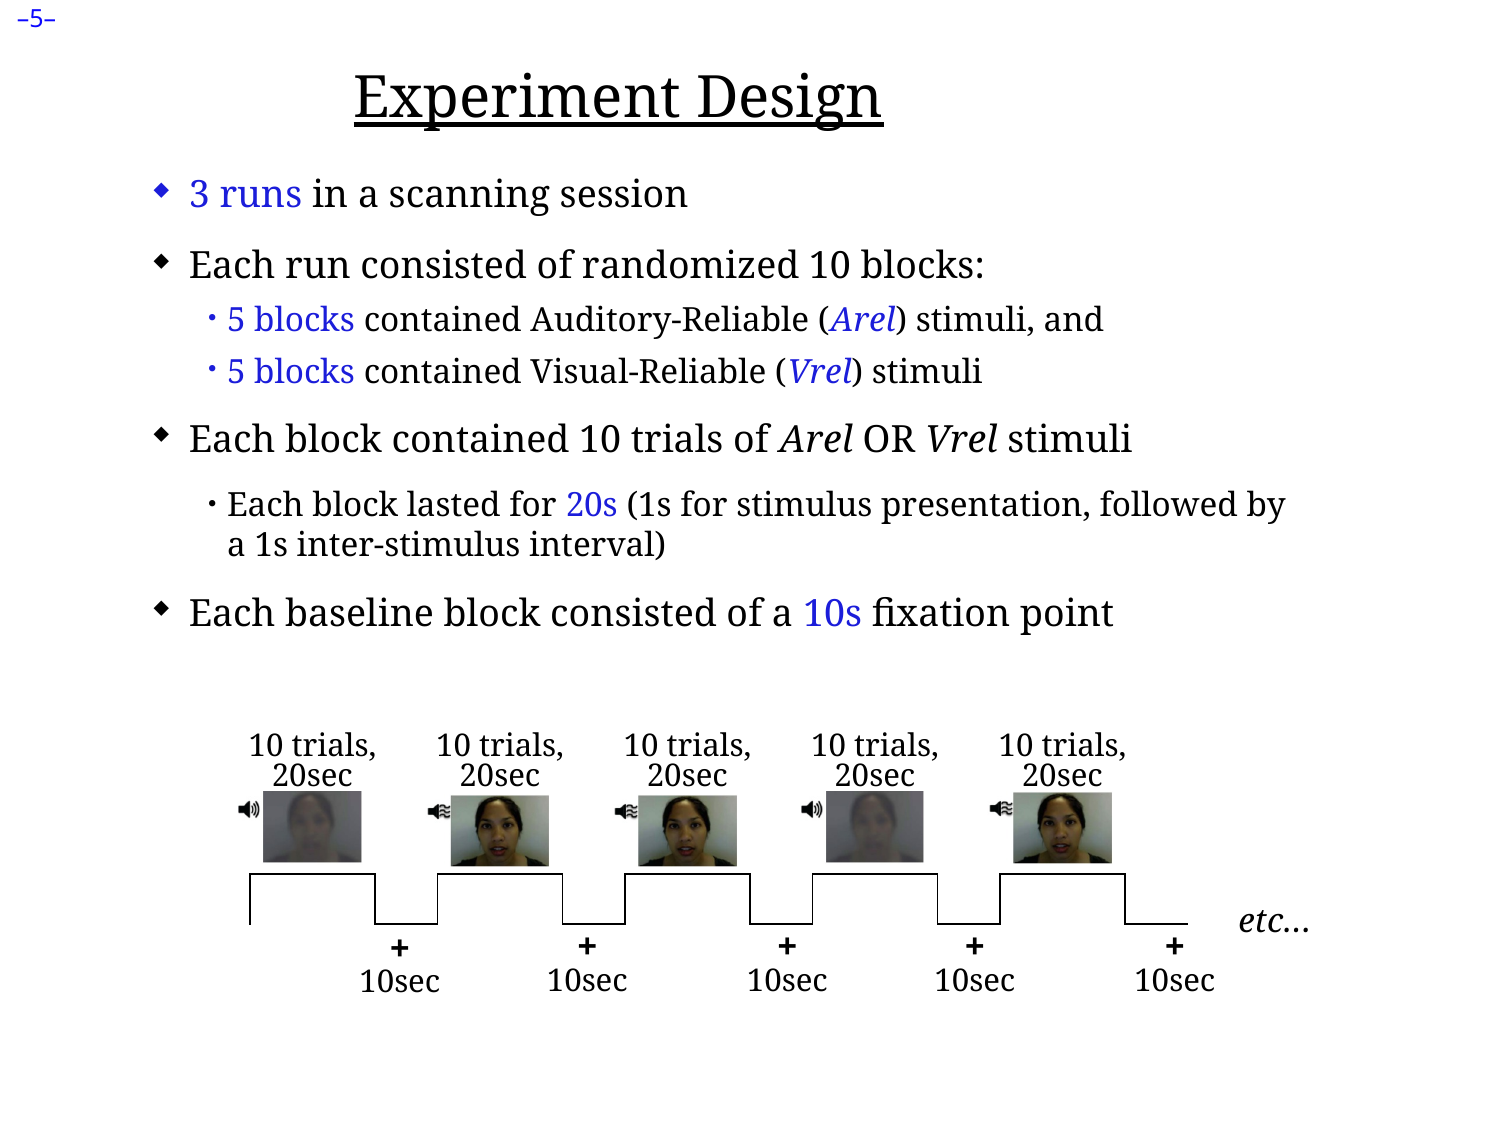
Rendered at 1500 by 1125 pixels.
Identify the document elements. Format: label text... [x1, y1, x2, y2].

text_box 10sec [337, 954, 463, 1008]
text_box 3 runs in a scanning session Each run consisted of randomized 10 blocks: 5 blocks contained Auditory-Reliable (Arel) stimuli, and 5 blocks contained Visual-Reliable (Vrel) stimuli Each block contained 10 trials of Arel OR Vrel stimuli Each block lasted for 20s (1s for stimulus presentation, followed by a 1s inter-stimulus interval) Each baseline block consisted of a 10s fixation point [137, 162, 1313, 642]
picture [987, 801, 1113, 864]
text_box + [374, 925, 426, 954]
text_box 10 trials, 20sec [974, 724, 1150, 801]
text_box + [950, 916, 1001, 952]
picture [612, 801, 738, 867]
text_box 10sec [524, 952, 651, 1005]
picture [800, 801, 925, 866]
text_box 10 trials, 20sec [412, 724, 588, 801]
text_box 10 trials, 20sec [224, 724, 400, 801]
text_box + [376, 918, 426, 923]
text_box Experiment Design [87, 51, 1150, 138]
text_box 10sec [1112, 952, 1238, 1005]
text_box + [1149, 916, 1201, 952]
text_box 10sec [912, 952, 1038, 1005]
picture [425, 801, 550, 867]
text_box + [762, 916, 813, 952]
text_box 10sec [725, 952, 851, 1005]
text_box 10 trials, 20sec [599, 724, 775, 801]
text_box + [562, 916, 613, 952]
text_box 10 trials, 20sec [787, 724, 963, 801]
picture [237, 801, 363, 866]
text_box etc… [1200, 891, 1351, 948]
